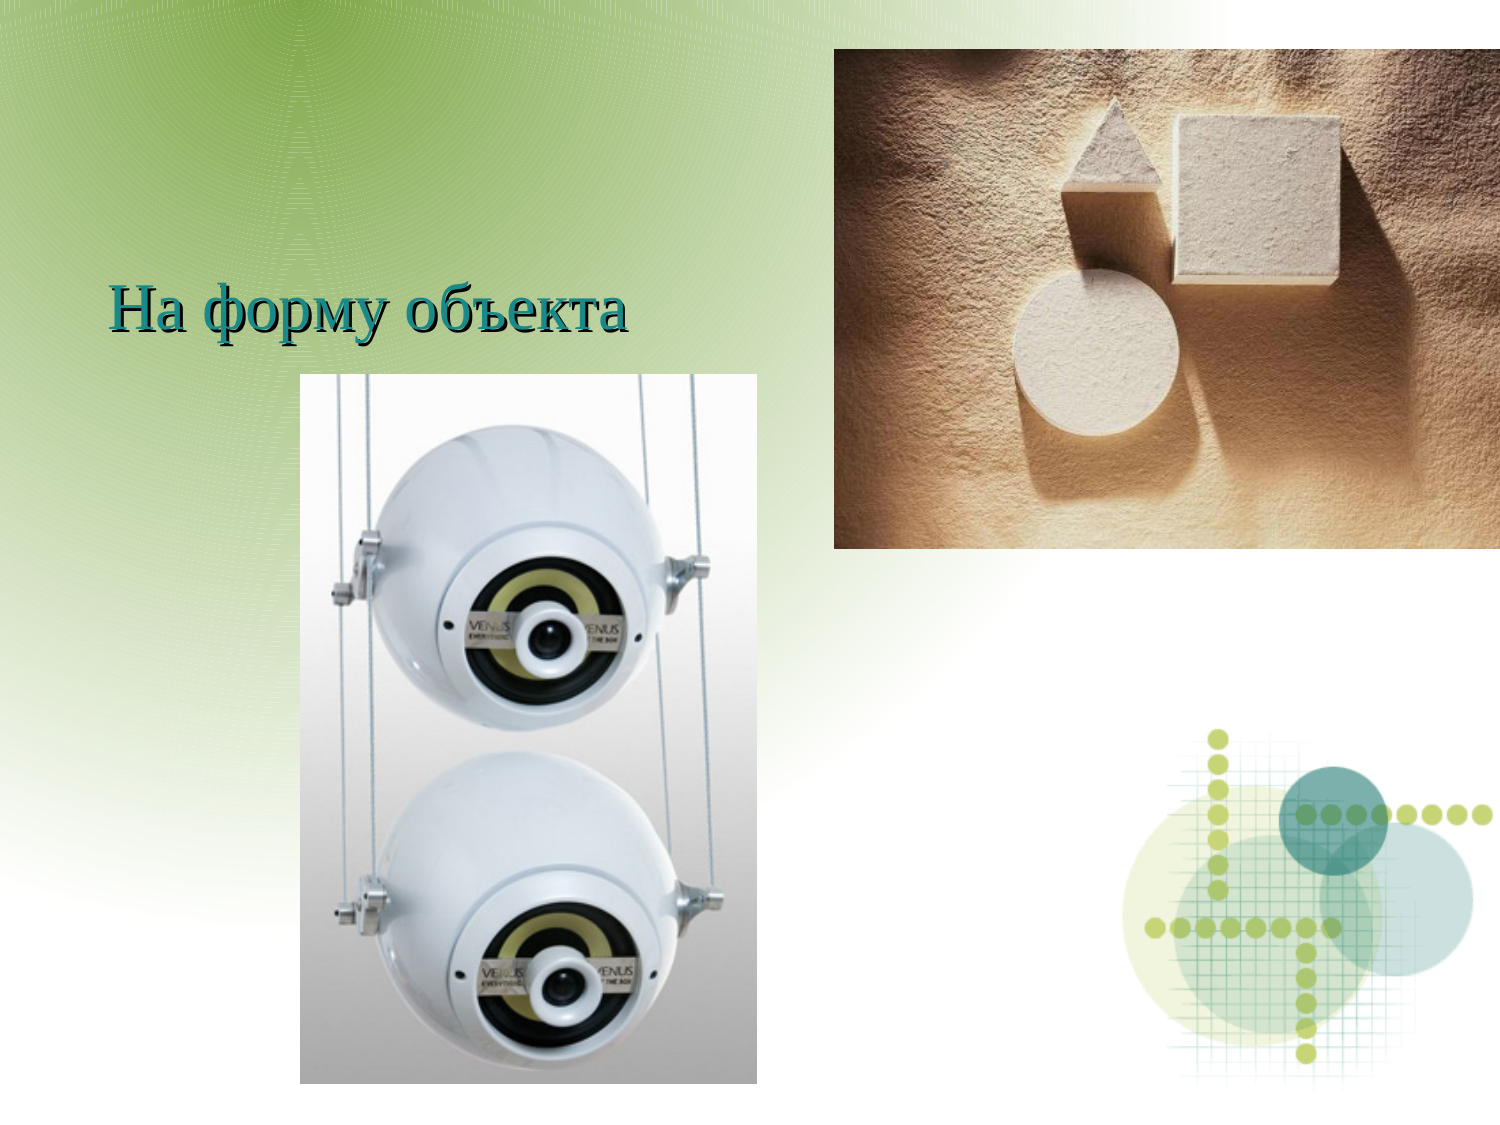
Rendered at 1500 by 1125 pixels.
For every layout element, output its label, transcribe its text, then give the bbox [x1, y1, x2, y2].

picture [834, 49, 1500, 549]
picture [300, 374, 757, 1084]
picture [1110, 718, 1500, 1098]
title [75, 45, 1426, 233]
list На форму объекта [75, 262, 1426, 1006]
